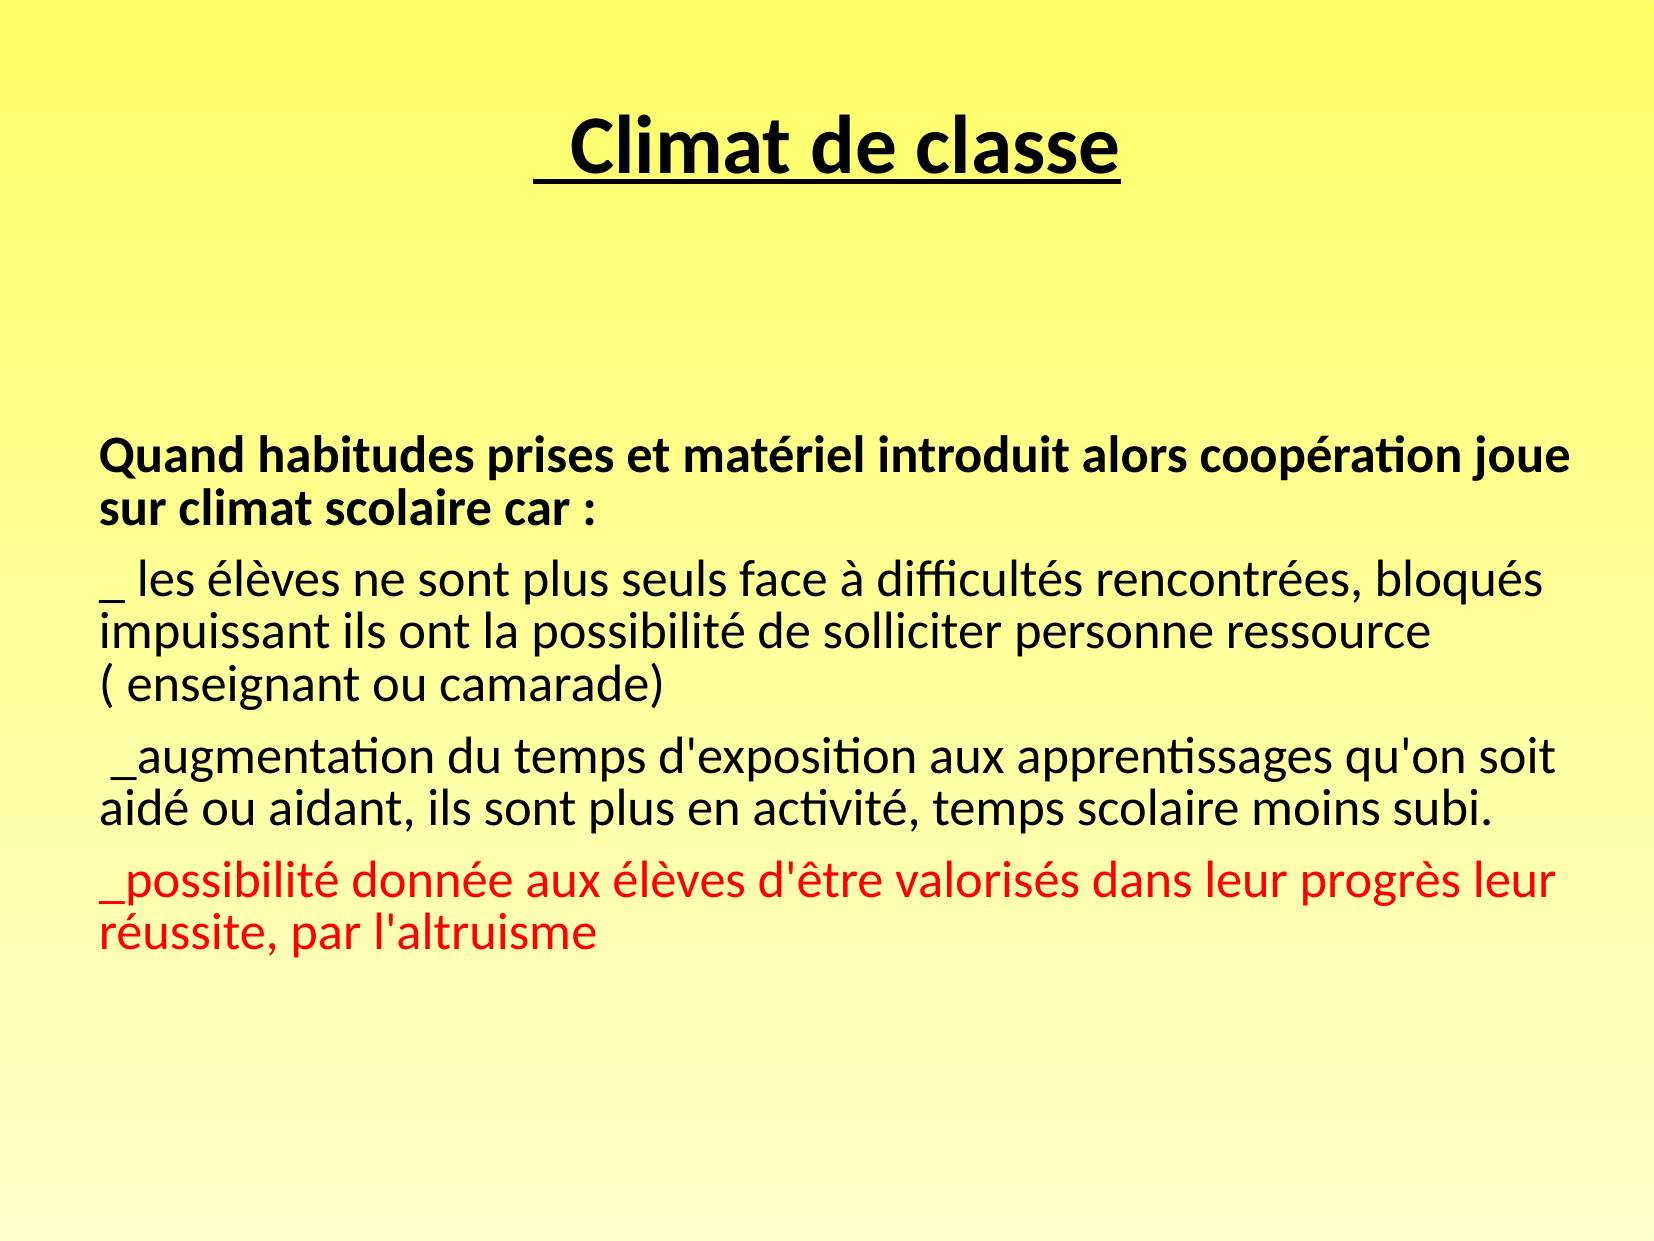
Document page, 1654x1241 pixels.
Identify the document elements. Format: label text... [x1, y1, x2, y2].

list Quand habitudes prises et matériel introduit alors coopération joue sur climat scolaire car : _ les élèves ne sont plus seuls face à difficultés rencontrées, bloqués impuissant ils ont la possibilité de solliciter personne ressource ( enseignant ou camarade) _augmentation du temps d'exposition aux apprentissages qu'on soit aidé ou aidant, ils sont plus en activité, temps scolaire moins subi. _possibilité donnée aux élèves d'être valorisés dans leur progrès leur réussite, par l'altruisme [98, 290, 1587, 1010]
title Climat de classe [82, 49, 1571, 257]
